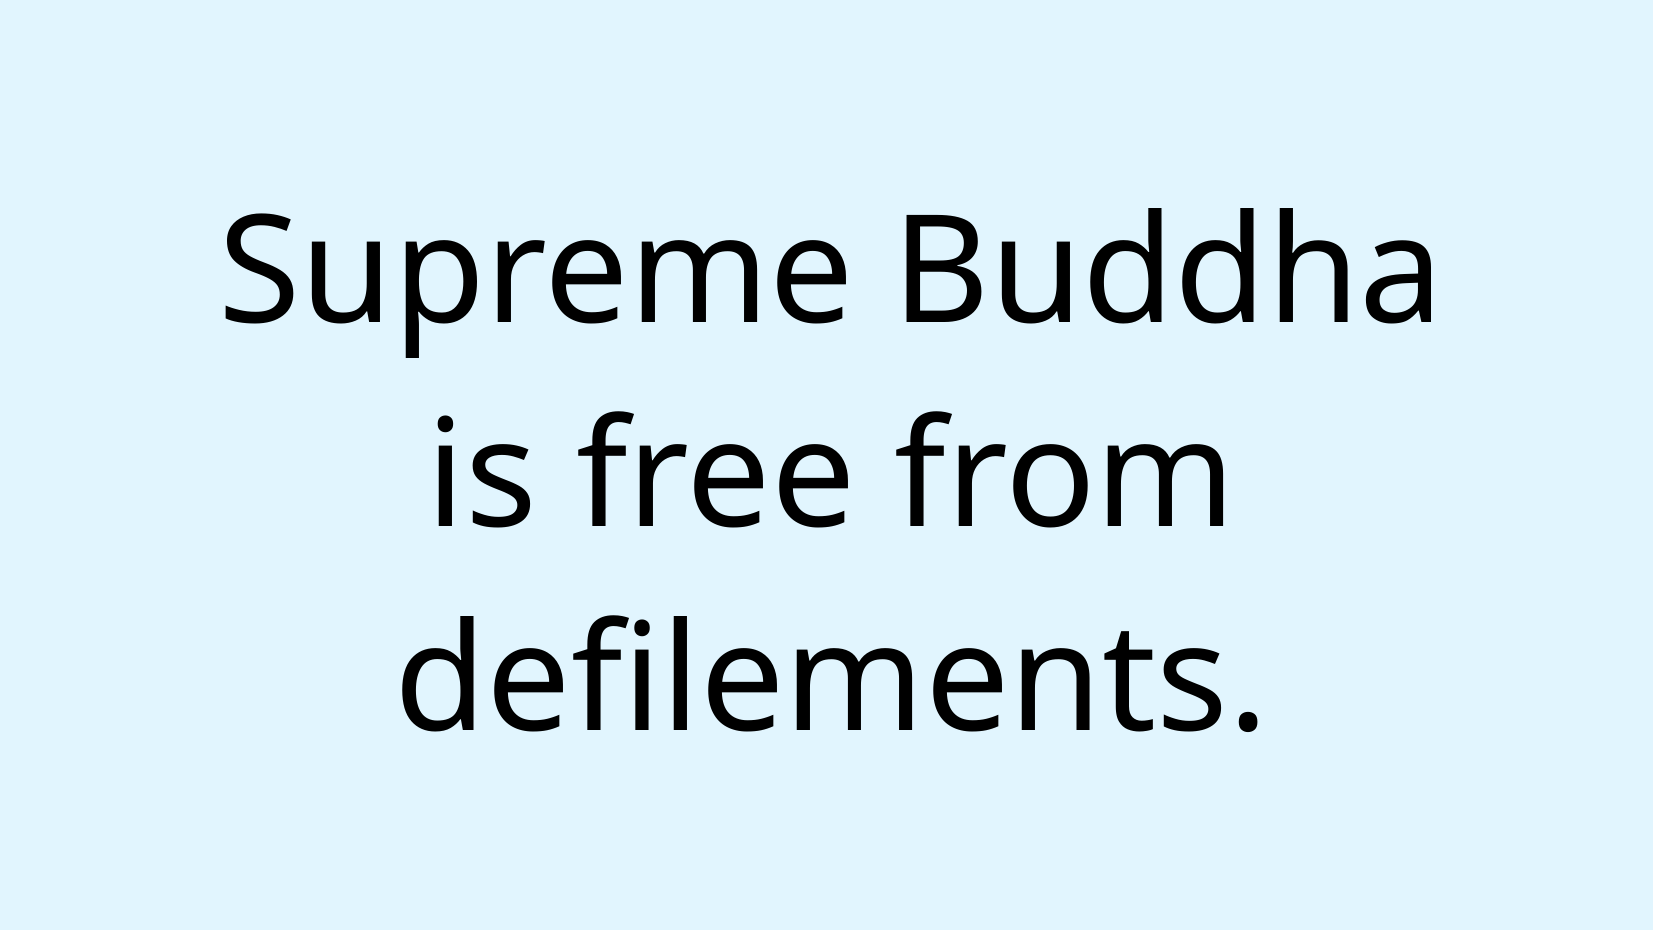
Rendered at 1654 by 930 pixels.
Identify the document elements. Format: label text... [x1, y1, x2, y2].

subtitle Supreme Buddha is free from defilements. [45, 1, 1618, 930]
